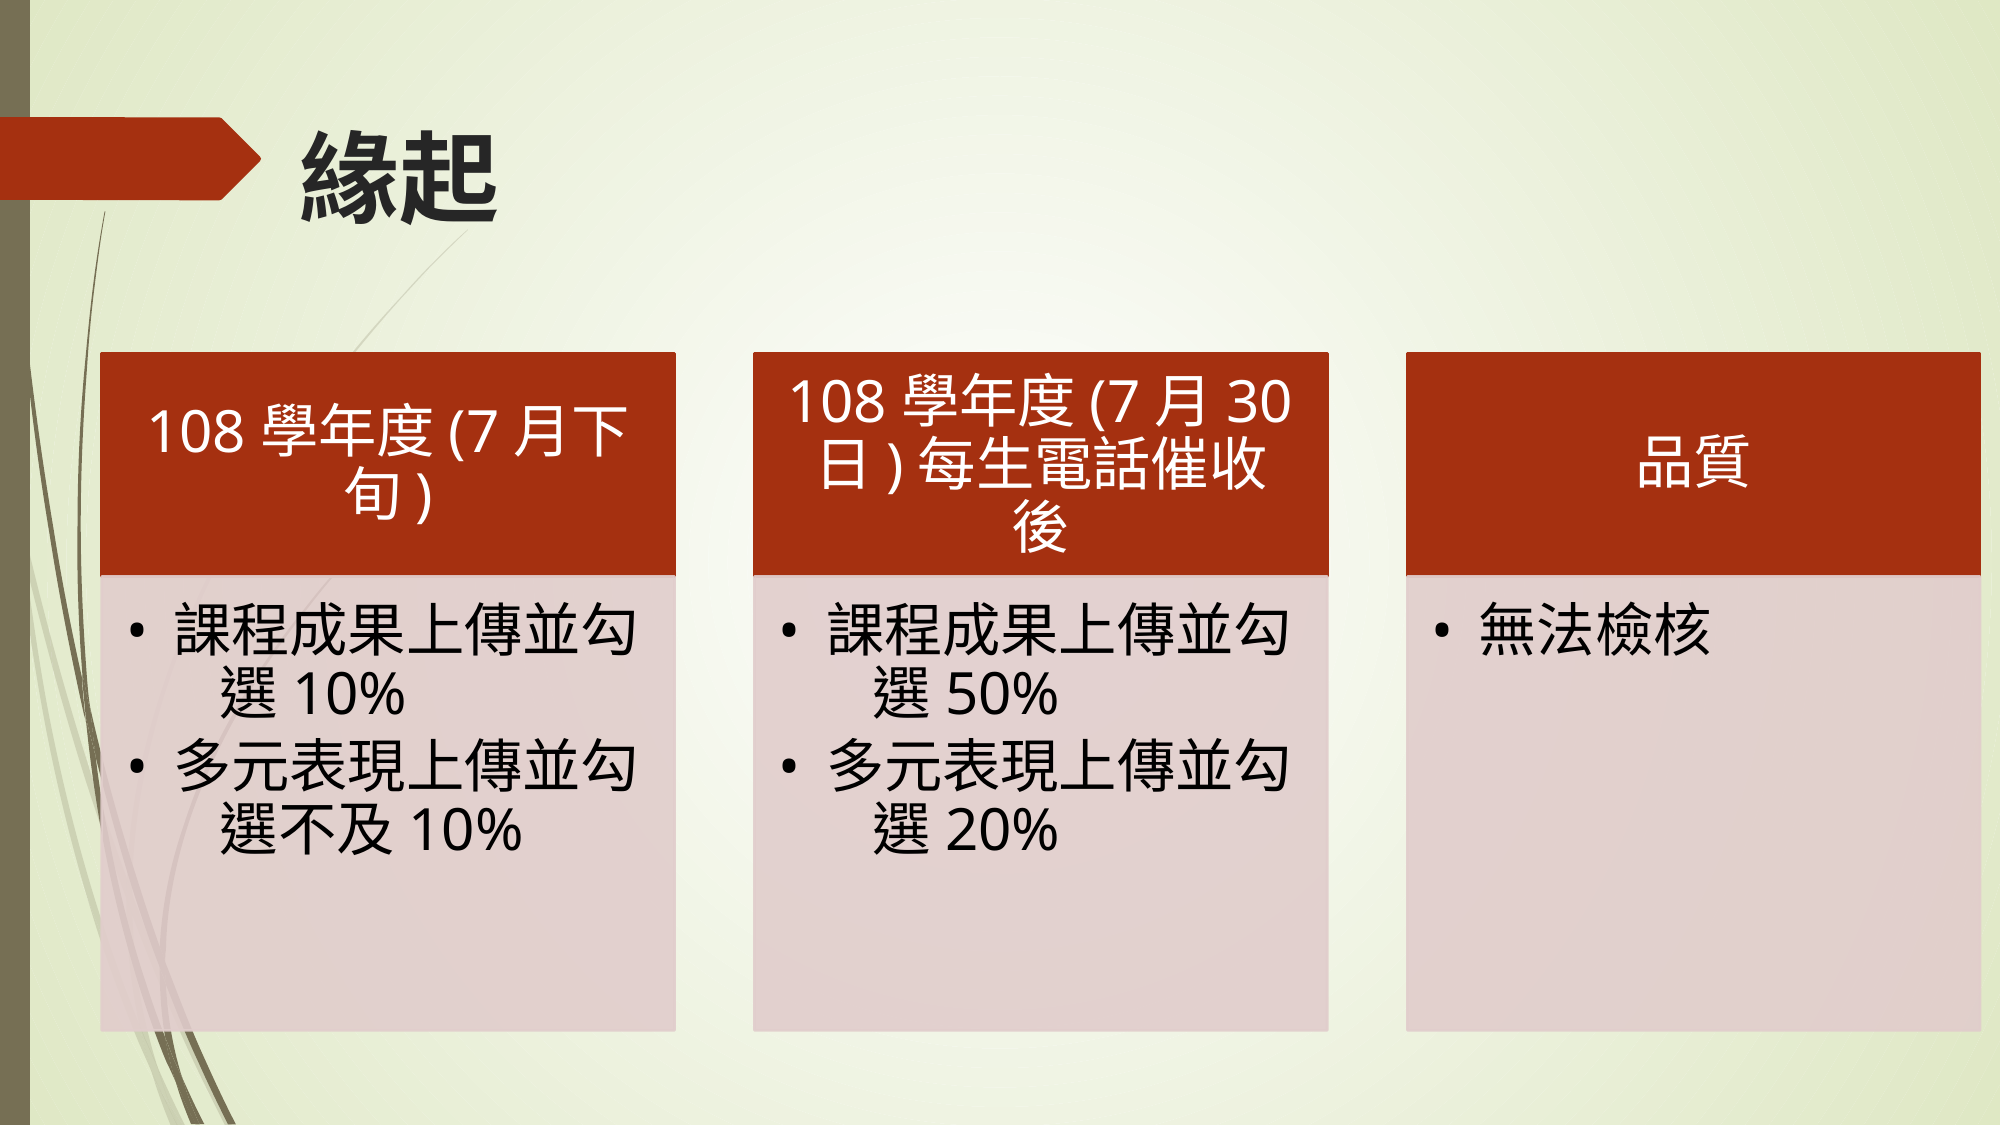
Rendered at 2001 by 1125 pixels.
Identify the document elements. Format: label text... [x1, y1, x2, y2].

text_box 無法檢核 [1407, 576, 1981, 1031]
text_box 108學年度(7月30日)每生電話催收後 [754, 353, 1328, 576]
text_box 課程成果上傳並勾選50% 多元表現上傳並勾選20% [754, 576, 1328, 1031]
title 緣起 [284, 107, 1747, 318]
text_box 課程成果上傳並勾選10% 多元表現上傳並勾選不及10% [101, 576, 675, 1031]
text_box 品質 [1407, 353, 1981, 576]
text_box 108學年度(7月下旬) [101, 353, 675, 576]
